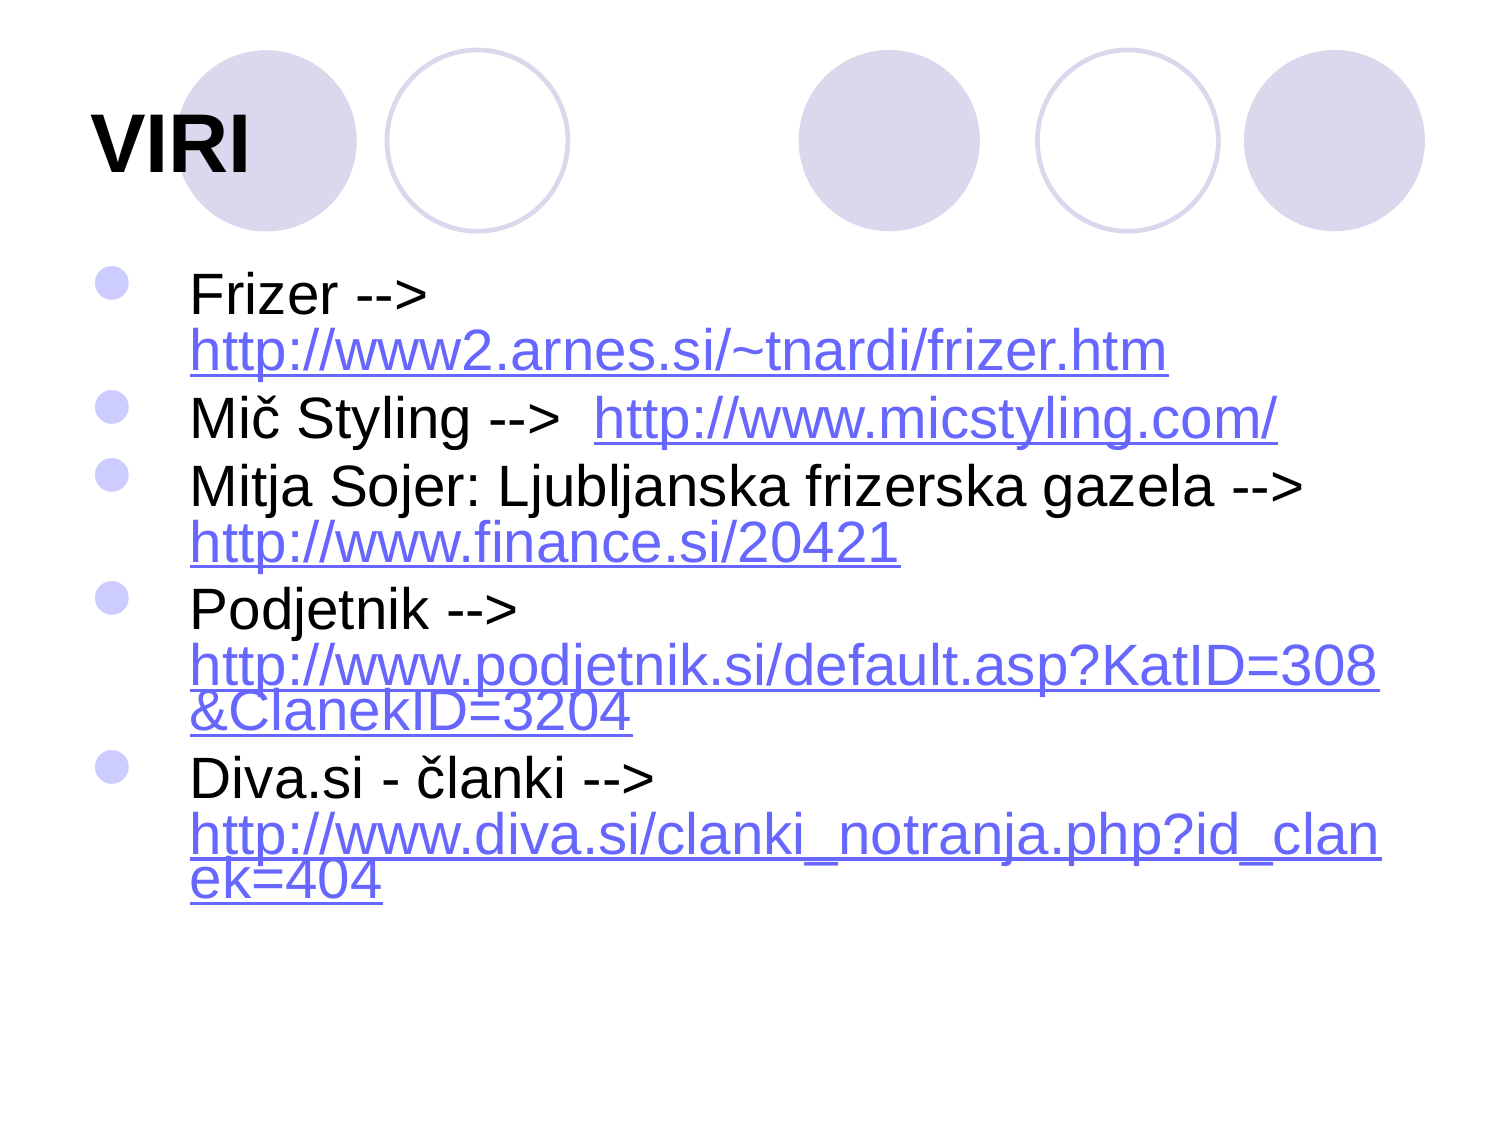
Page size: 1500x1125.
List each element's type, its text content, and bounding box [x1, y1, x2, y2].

list Frizer --> http://www2.arnes.si/~tnardi/frizer.htm Mič Styling --> http://www.micstyling.com/ Mitja Sojer: Ljubljanska frizerska gazela --> http://www.finance.si/20421 Podjetnik --> http://www.podjetnik.si/default.asp?KatID=308&ClanekID=3204 Diva.si - članki --> http://www.diva.si/clanki_notranja.php?id_clanek=404 [75, 262, 1425, 1006]
title VIRI [75, 45, 1425, 233]
